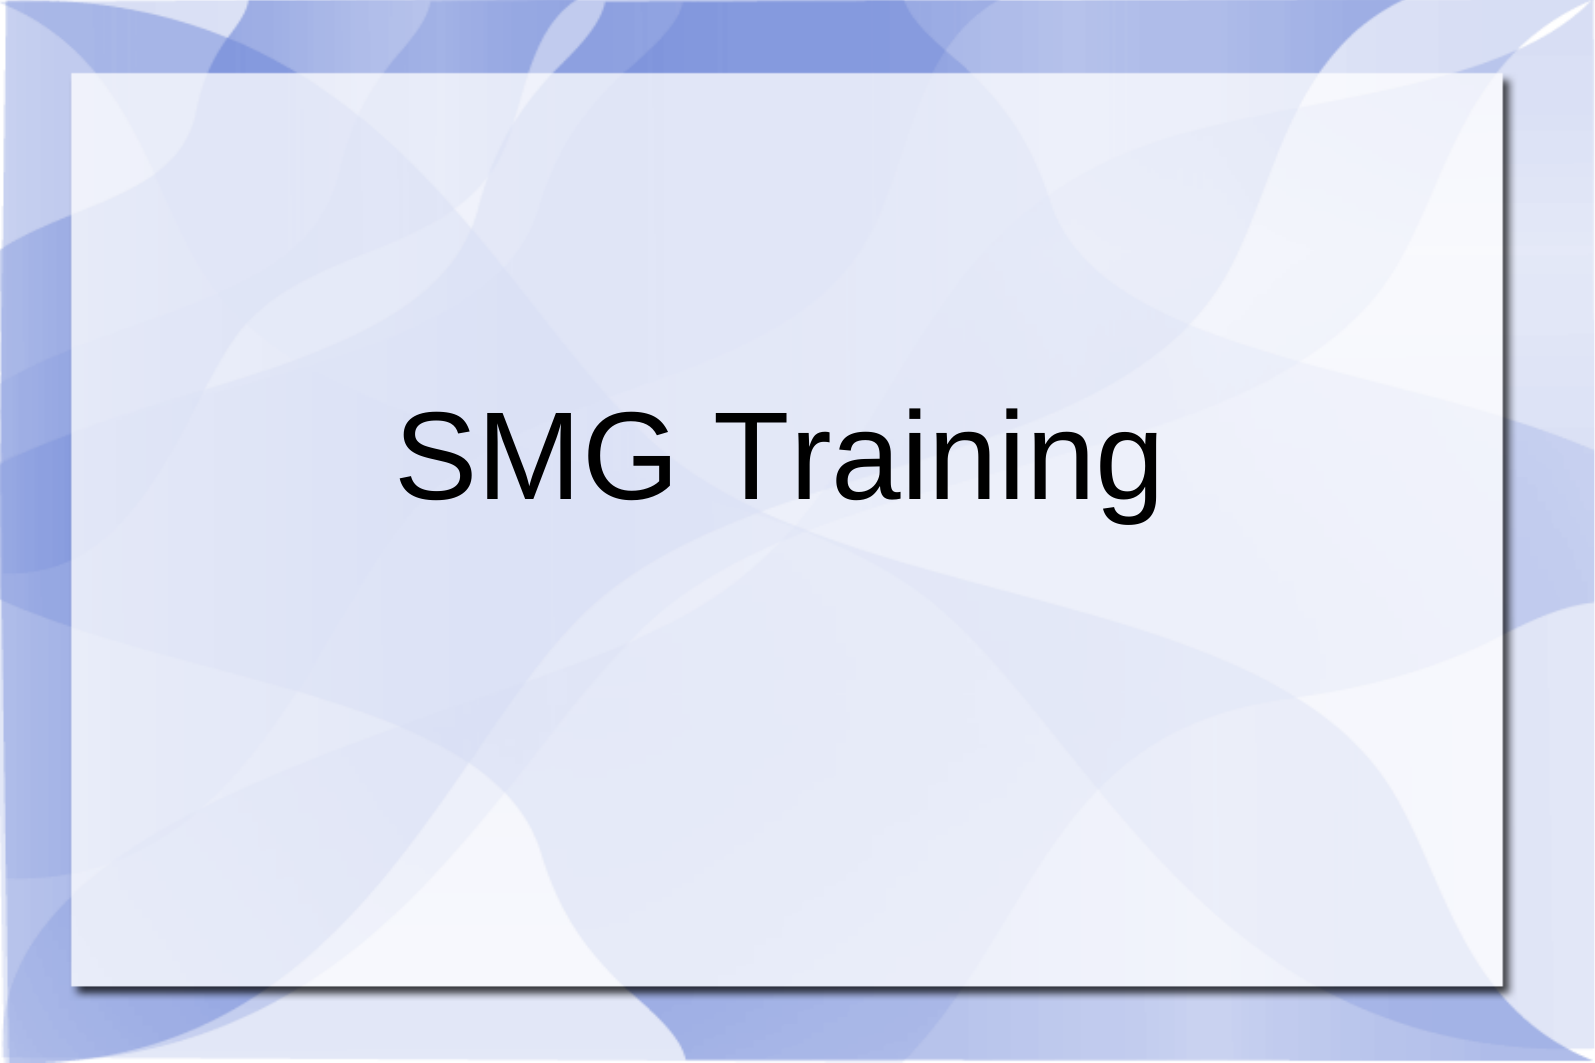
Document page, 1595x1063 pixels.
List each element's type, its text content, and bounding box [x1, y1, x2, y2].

subtitle SMG Training [79, 77, 1481, 836]
picture [0, 0, 1595, 1063]
